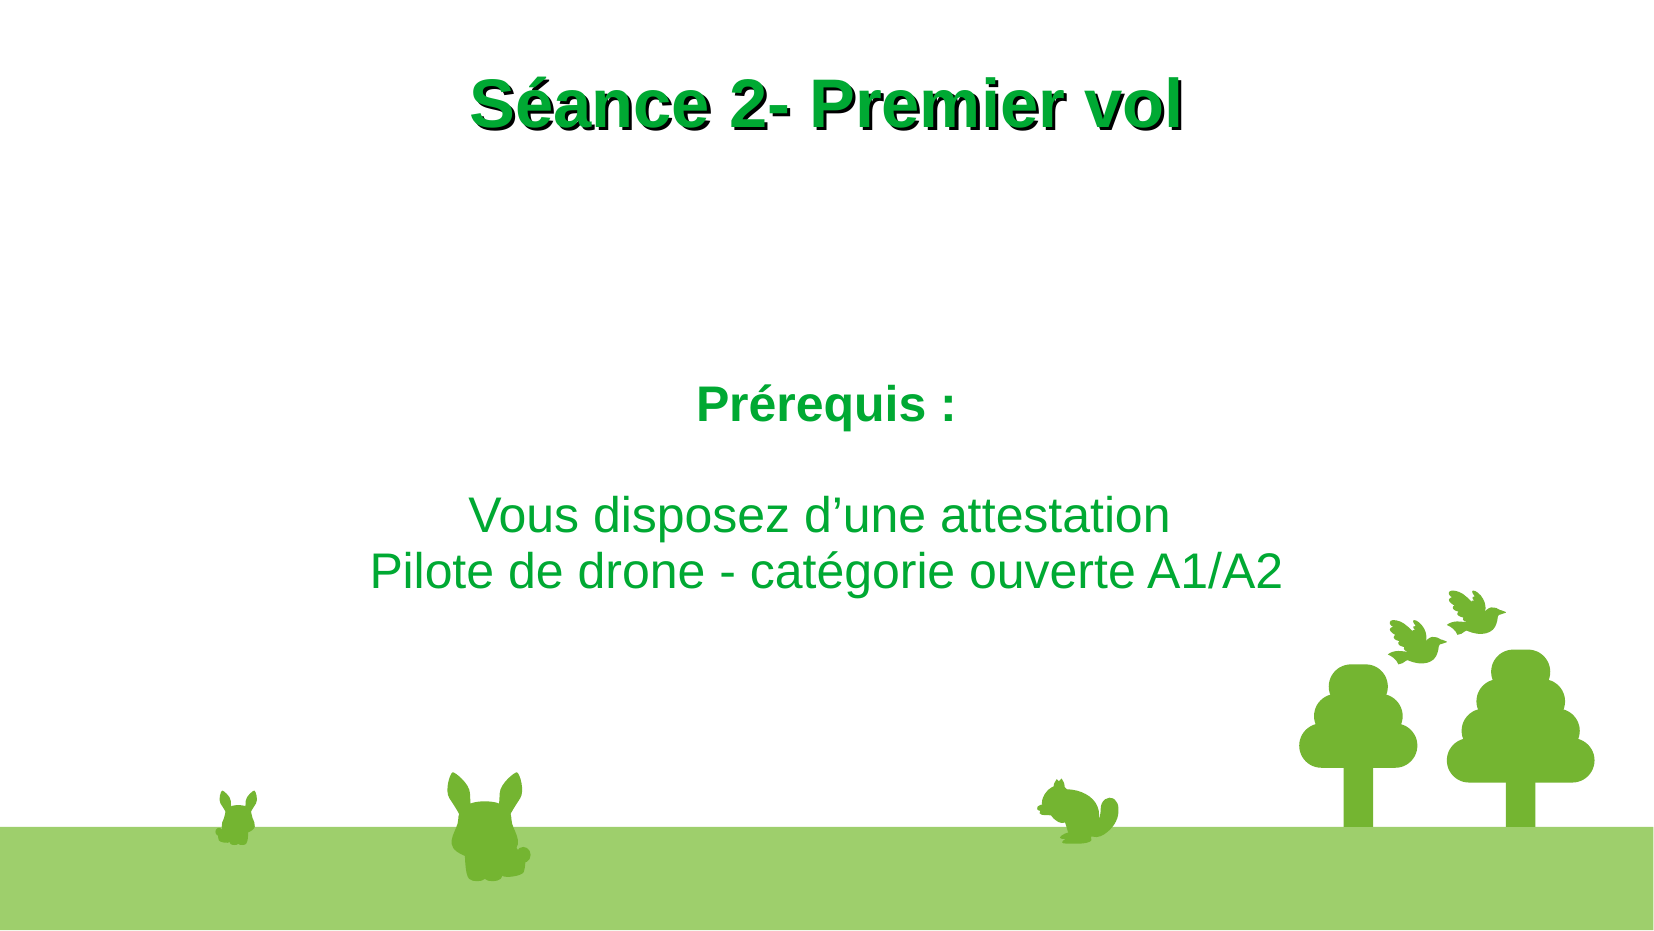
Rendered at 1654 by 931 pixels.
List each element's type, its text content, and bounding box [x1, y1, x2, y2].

title Séance 2- Premier vol [88, 29, 1565, 178]
subtitle Prérequis : Vous disposez d’une attestation Pilote de drone - catégorie ouverte A1/A2 [88, 206, 1565, 768]
